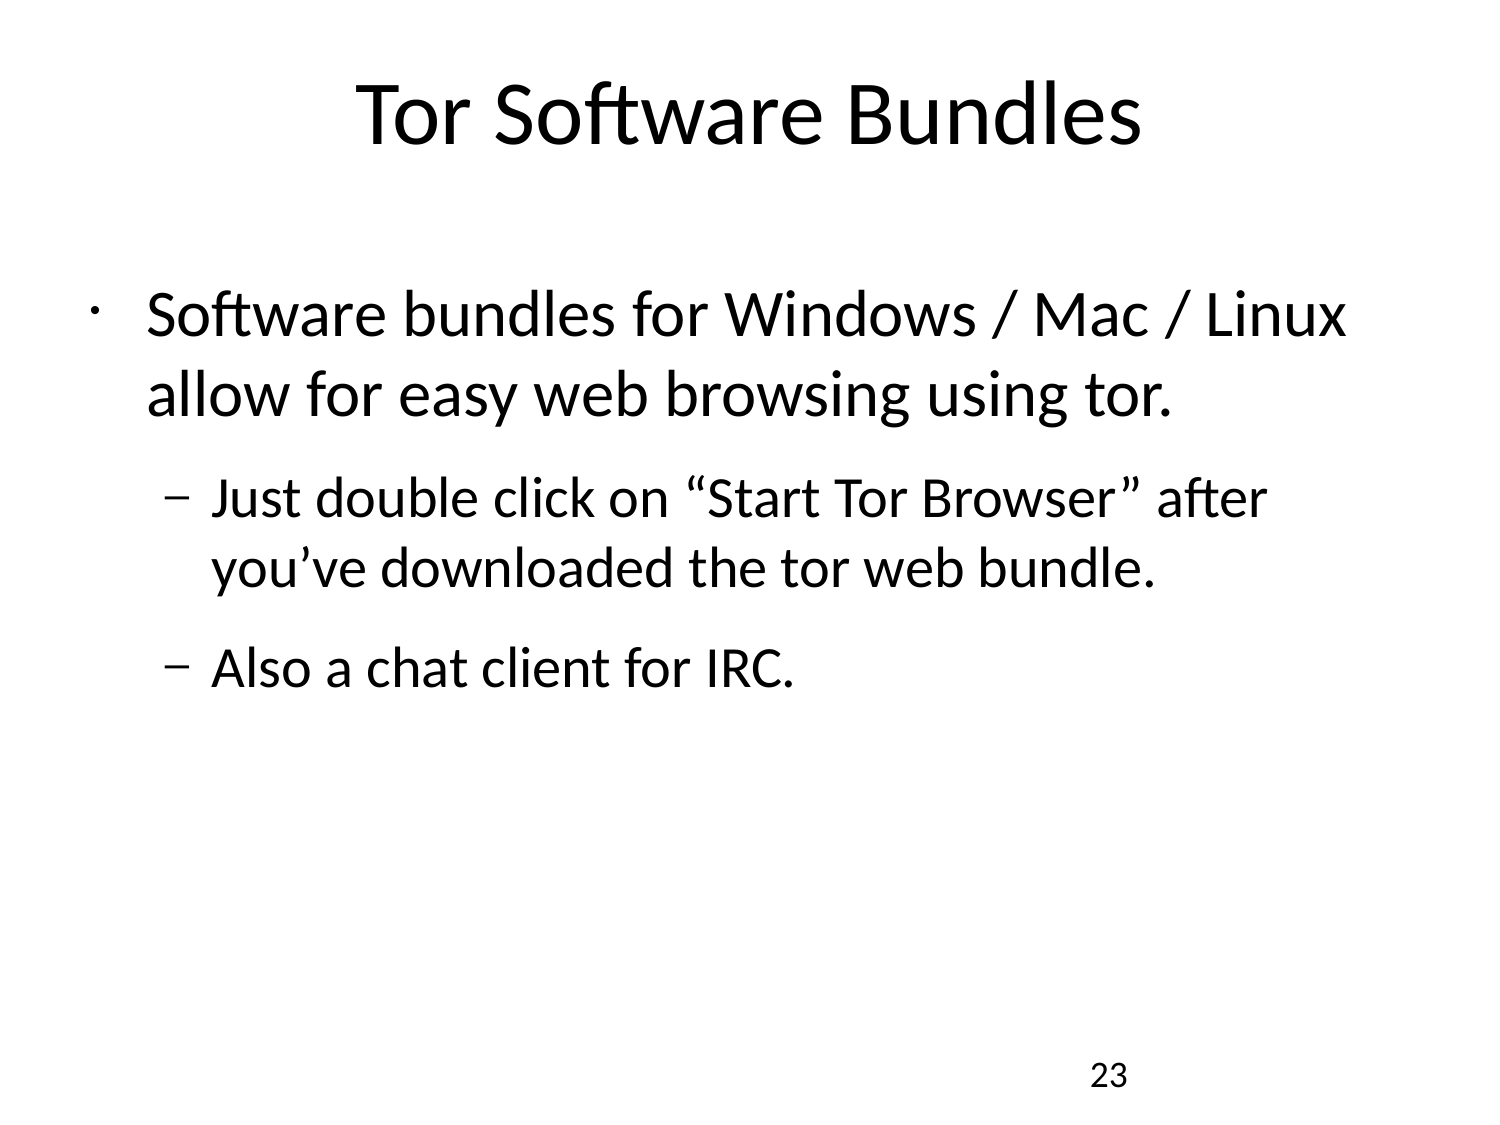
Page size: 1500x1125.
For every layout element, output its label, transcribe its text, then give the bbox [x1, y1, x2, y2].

title Tor Software Bundles [75, 45, 1425, 233]
slide_number <number> [1074, 1042, 1425, 1103]
list Software bundles for Windows / Mac / Linux allow for easy web browsing using tor. Just double click on “Start Tor Browser” after you’ve downloaded the tor web bundle. Also a chat client for IRC. [75, 262, 1425, 1005]
